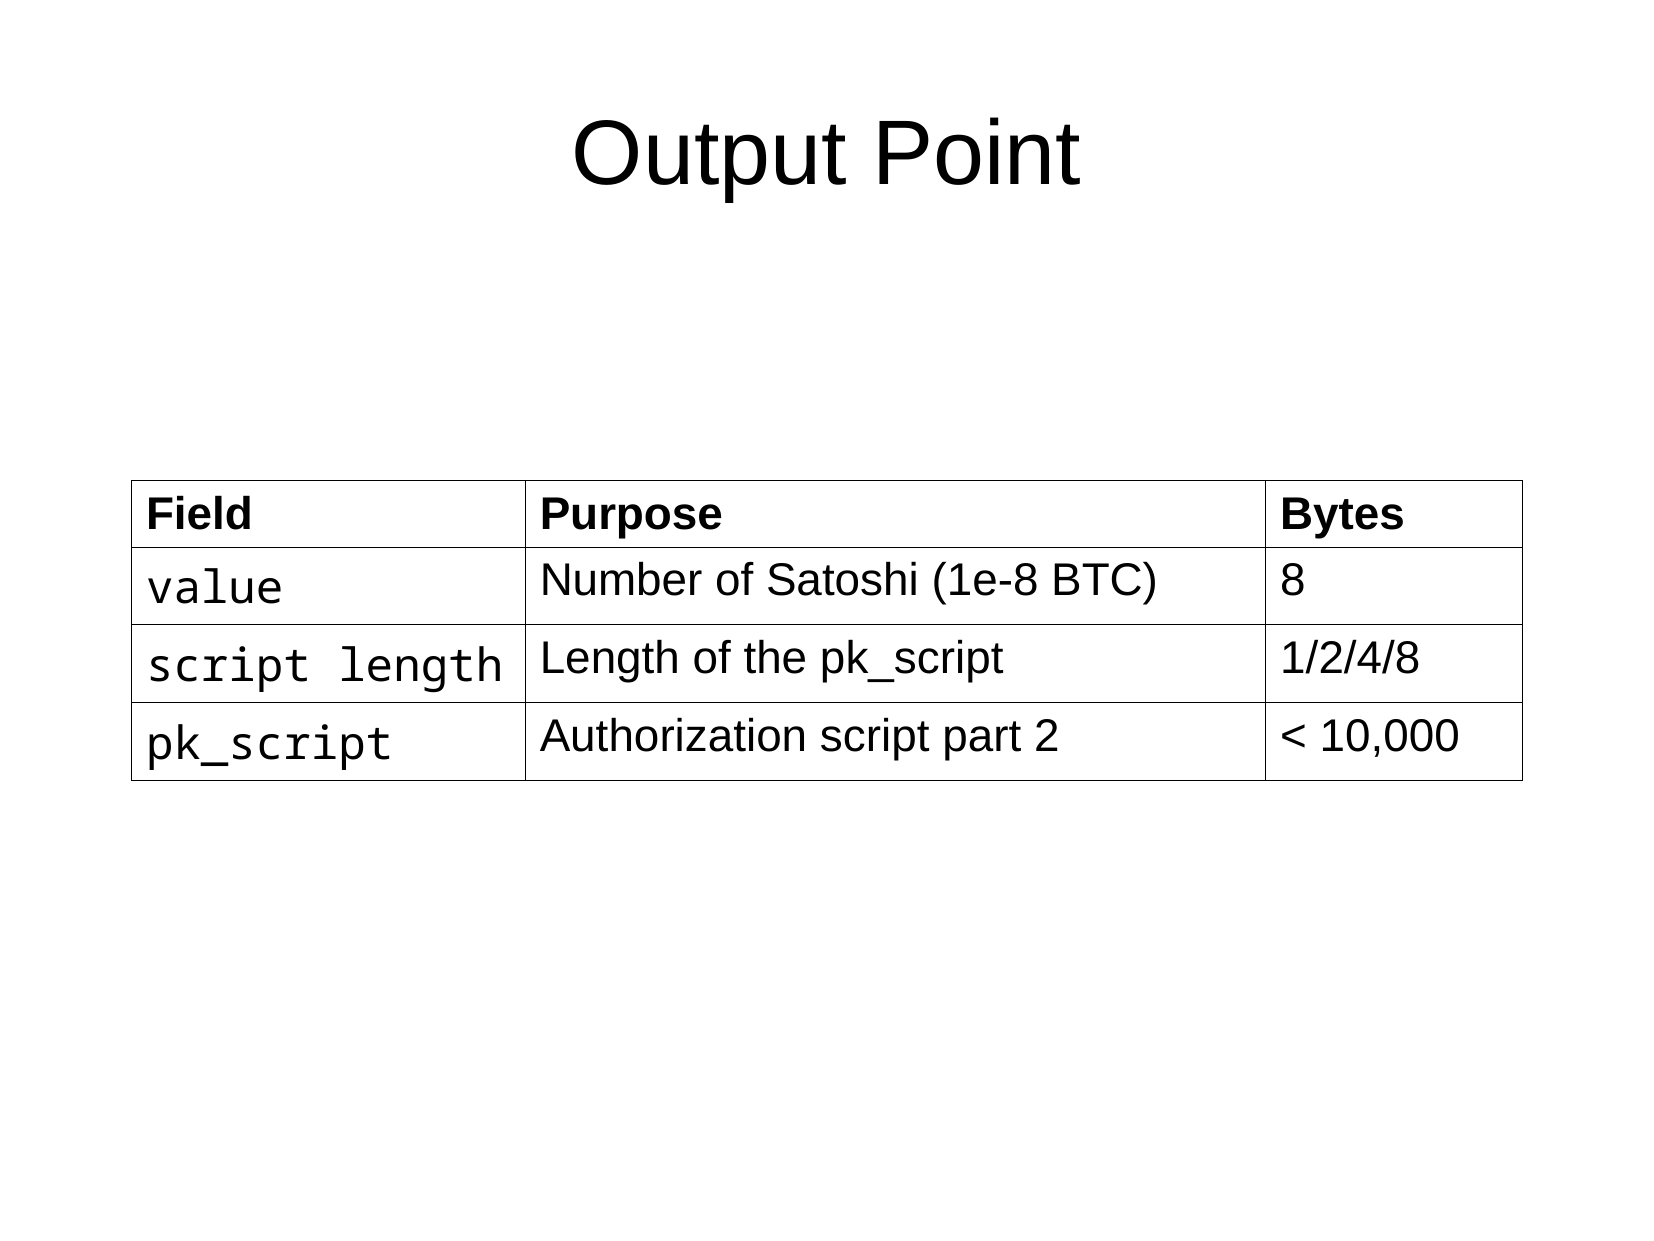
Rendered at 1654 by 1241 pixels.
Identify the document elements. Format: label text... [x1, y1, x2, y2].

table_cell pk_script [132, 703, 525, 780]
table_cell script length [132, 625, 525, 702]
table_cell 8 [1266, 548, 1522, 624]
table_header Bytes [1266, 481, 1522, 547]
table_header Field [132, 481, 525, 547]
table_cell 1/2/4/8 [1266, 625, 1522, 702]
table_cell Authorization script part 2 [526, 703, 1265, 780]
title Output Point [82, 56, 1571, 250]
table_cell Number of Satoshi (1e-8 BTC) [526, 548, 1265, 624]
table_cell Length of the pk_script [526, 625, 1265, 702]
table_cell < 10,000 [1266, 703, 1522, 780]
table_cell value [132, 548, 525, 624]
table_header Purpose [526, 481, 1265, 547]
